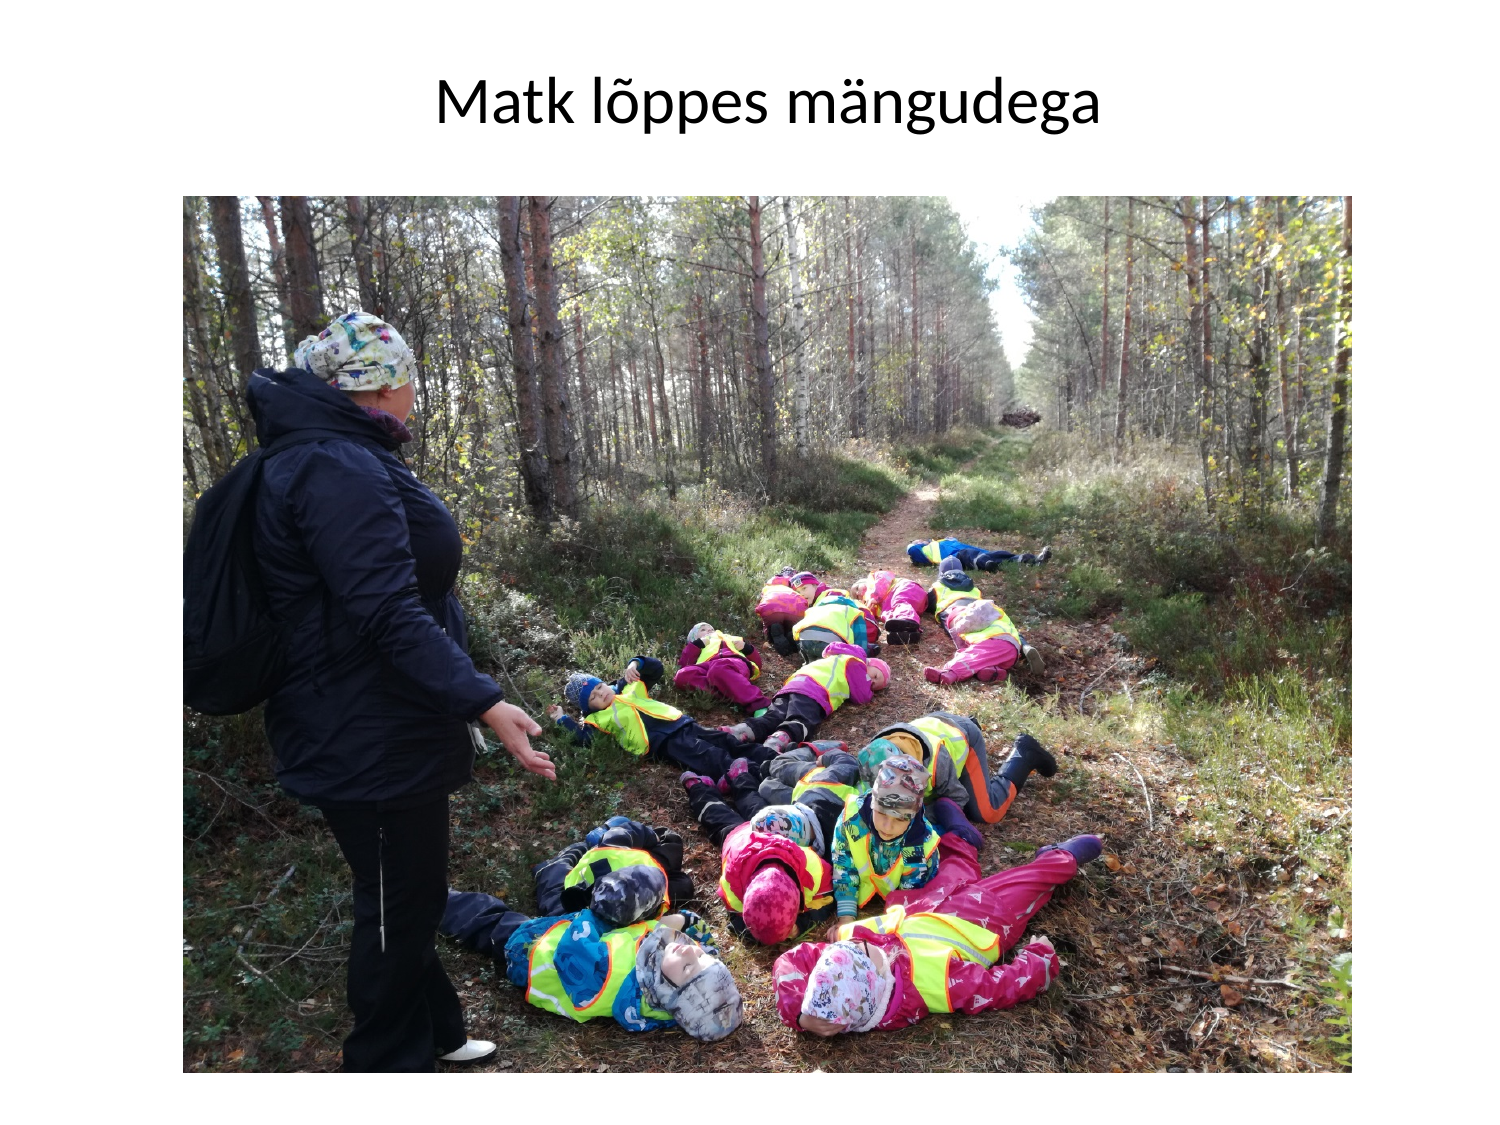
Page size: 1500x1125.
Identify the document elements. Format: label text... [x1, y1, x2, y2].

title Matk lõppes mängudega [112, 45, 1426, 150]
picture [183, 196, 1352, 1073]
